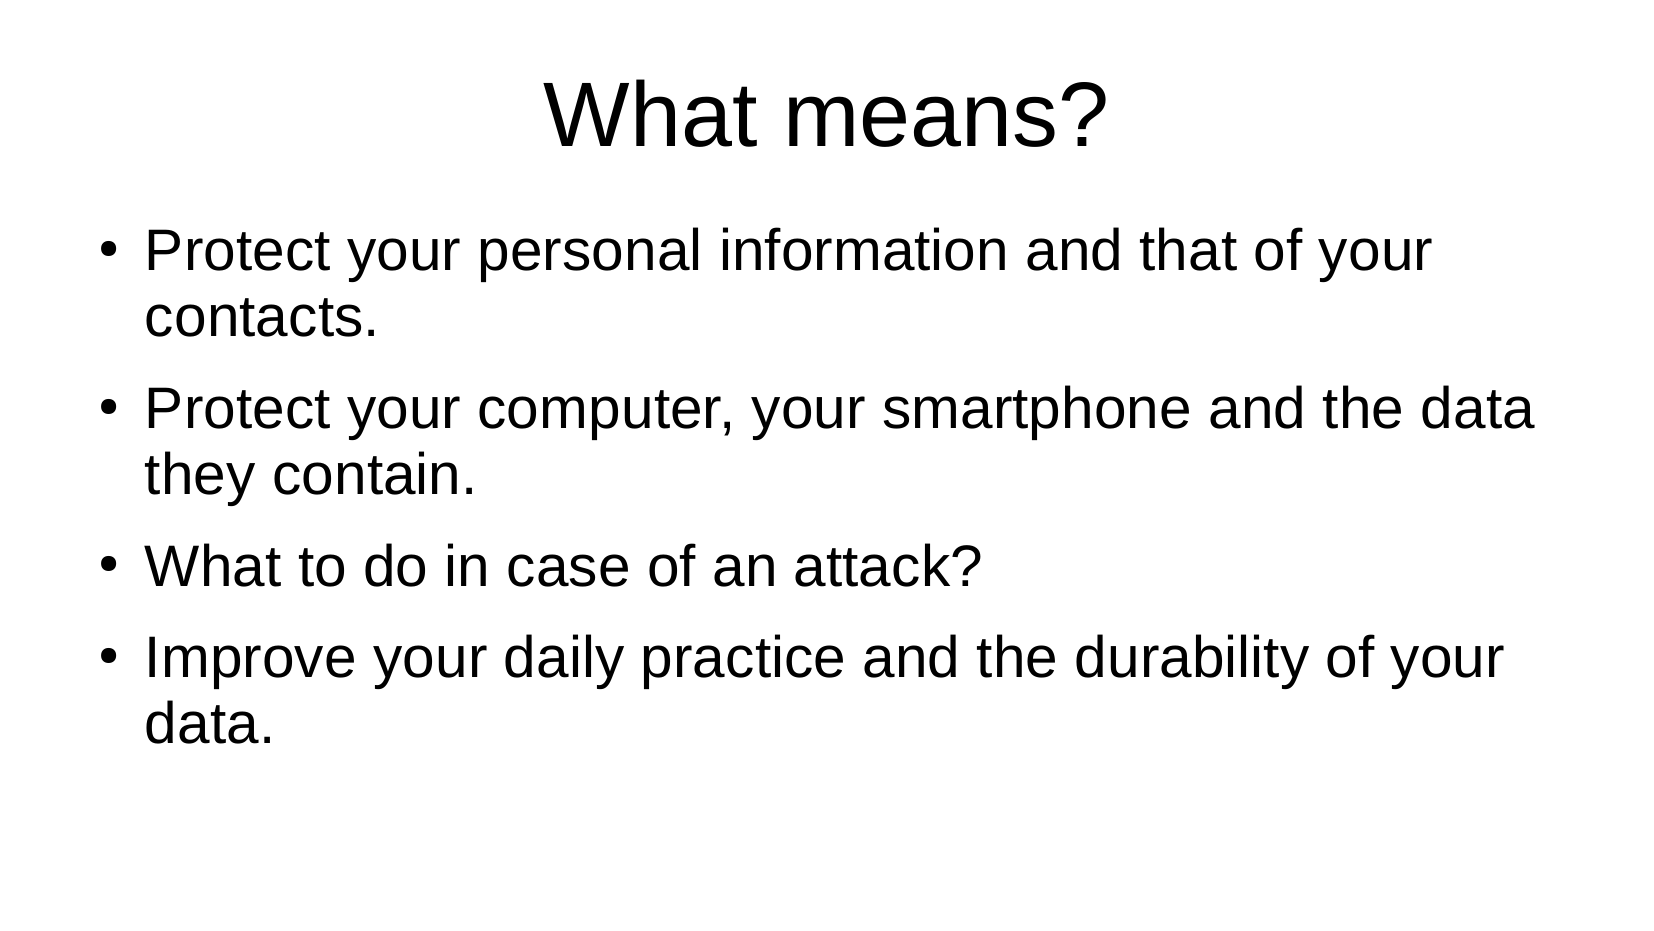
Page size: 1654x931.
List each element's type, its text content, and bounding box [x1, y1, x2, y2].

title What means? [82, 37, 1571, 193]
list Protect your personal information and that of your contacts. Protect your computer, your smartphone and the data they contain. What to do in case of an attack? Improve your daily practice and the durability of your data. [82, 217, 1571, 758]
